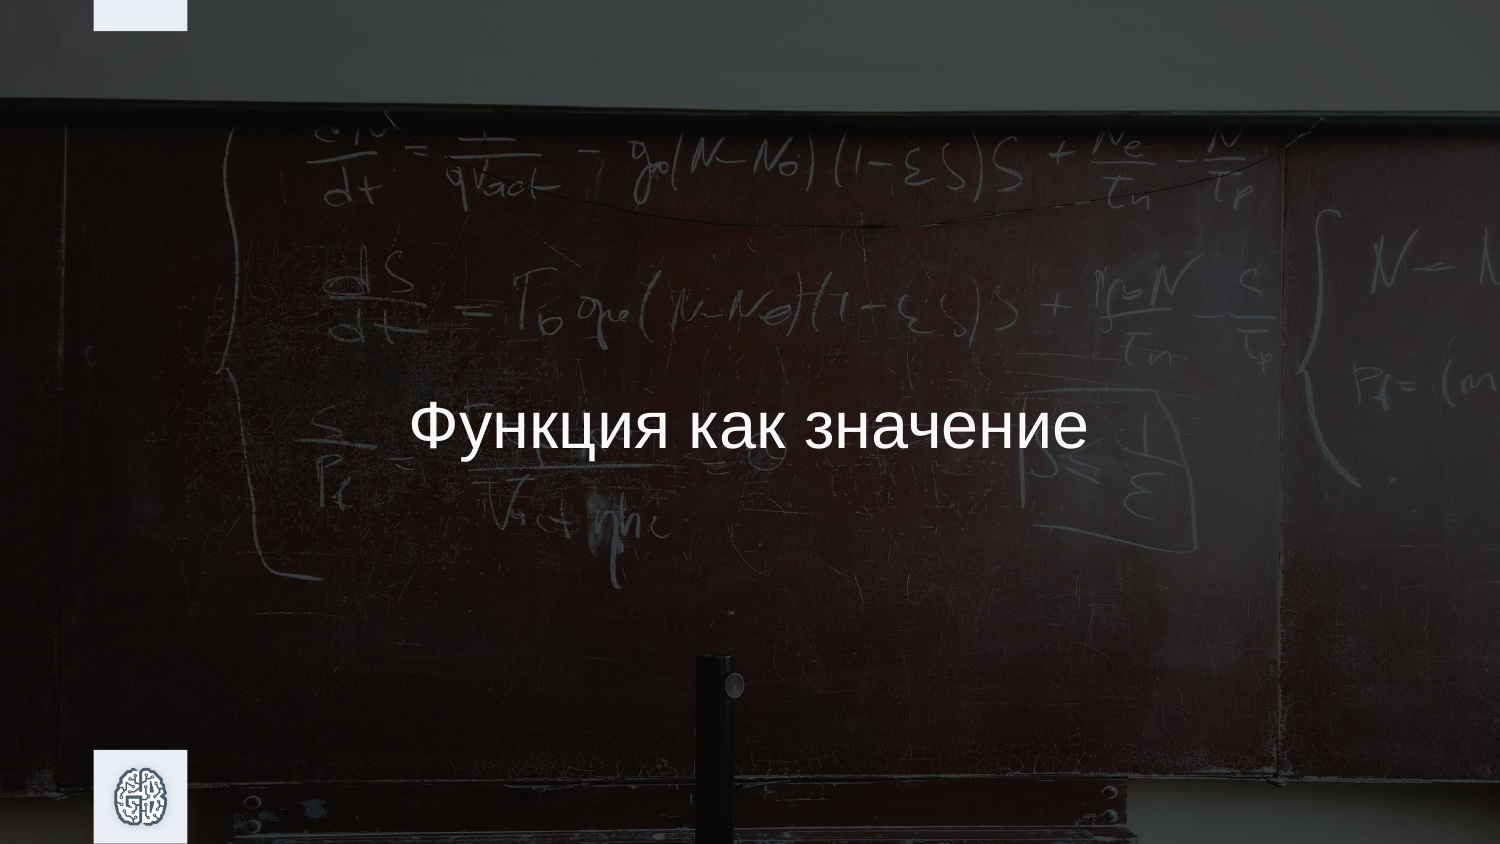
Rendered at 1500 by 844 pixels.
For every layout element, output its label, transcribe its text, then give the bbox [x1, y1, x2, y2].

text_box Функция как значение [187, 93, 1312, 750]
picture [106, 760, 175, 834]
picture [0, 0, 1500, 844]
